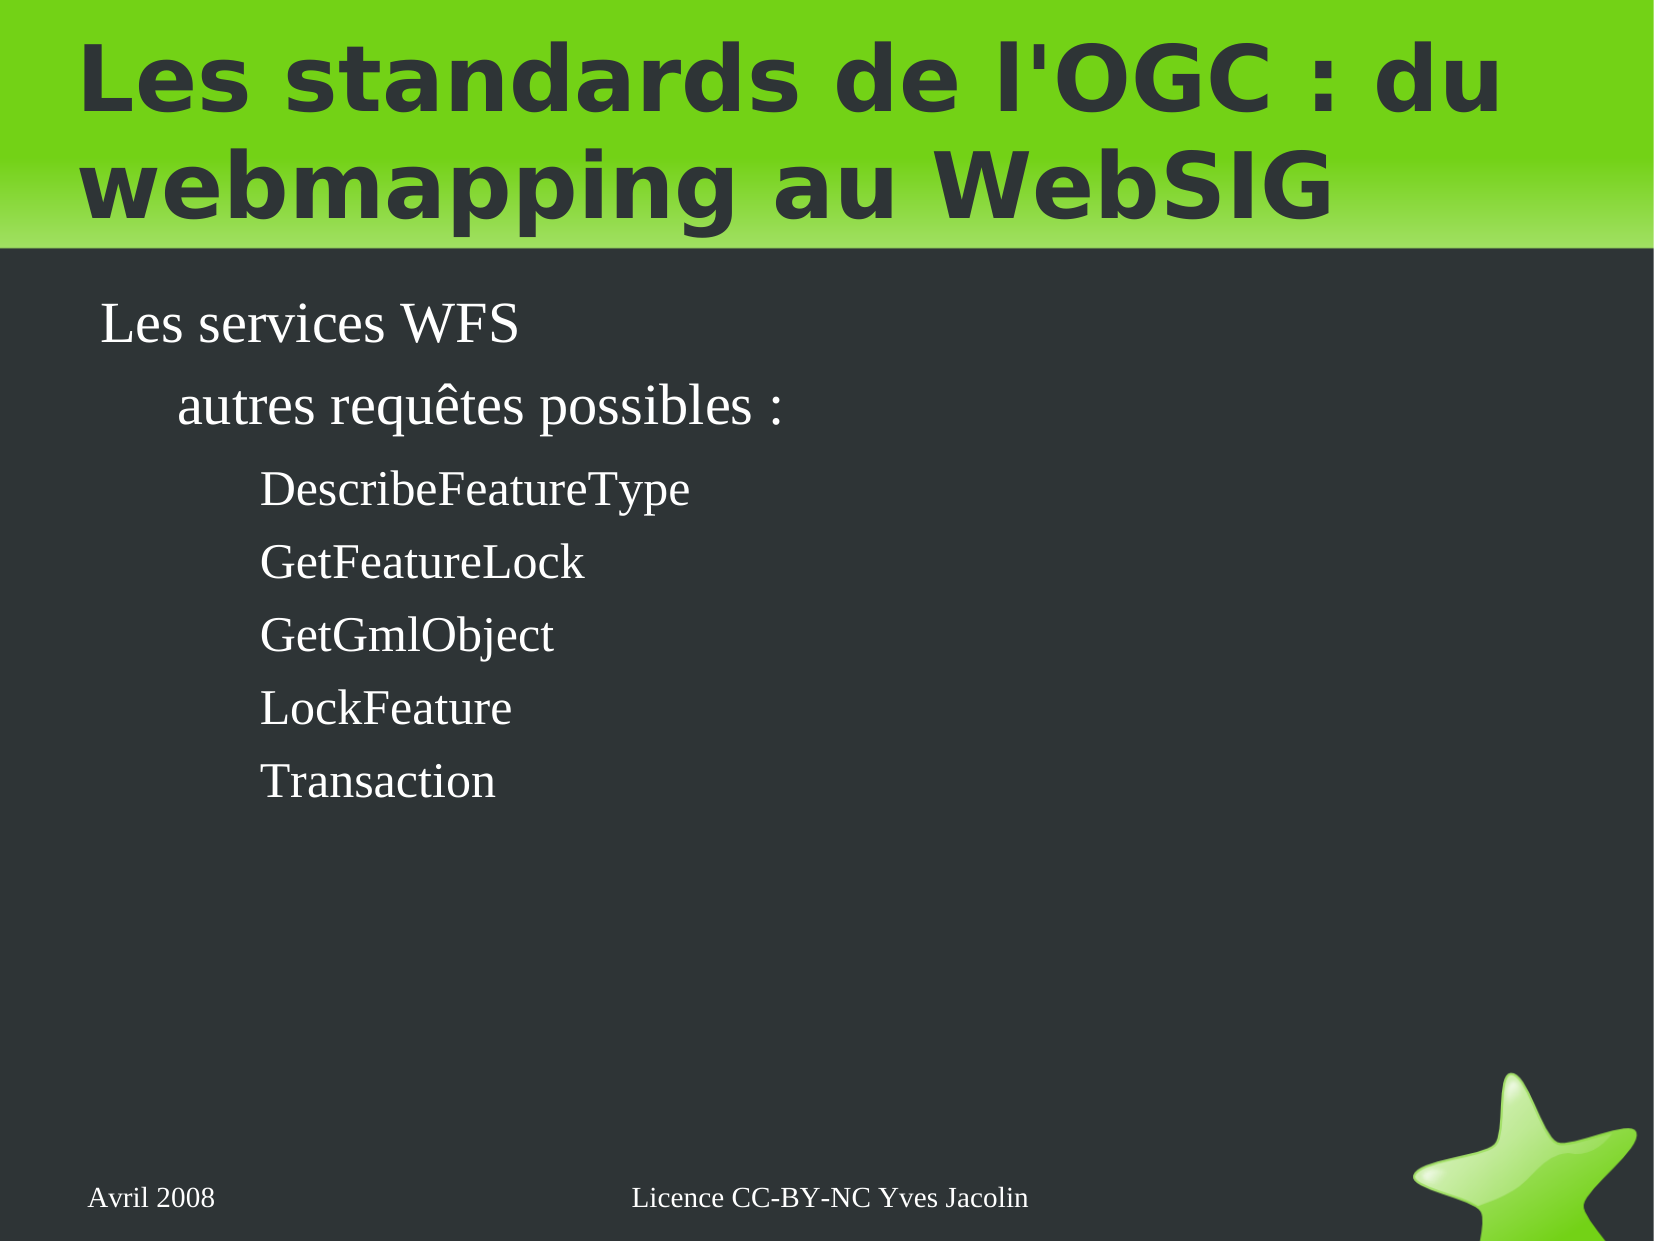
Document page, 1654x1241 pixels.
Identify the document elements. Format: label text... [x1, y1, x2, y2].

title Les standards de l'OGC : du webmapping au WebSIG [76, 25, 1565, 240]
picture [0, 0, 1654, 1241]
list Les services WFS autres requêtes possibles : DescribeFeatureType GetFeatureLock GetGmlObject LockFeature Transaction [82, 290, 1571, 1094]
